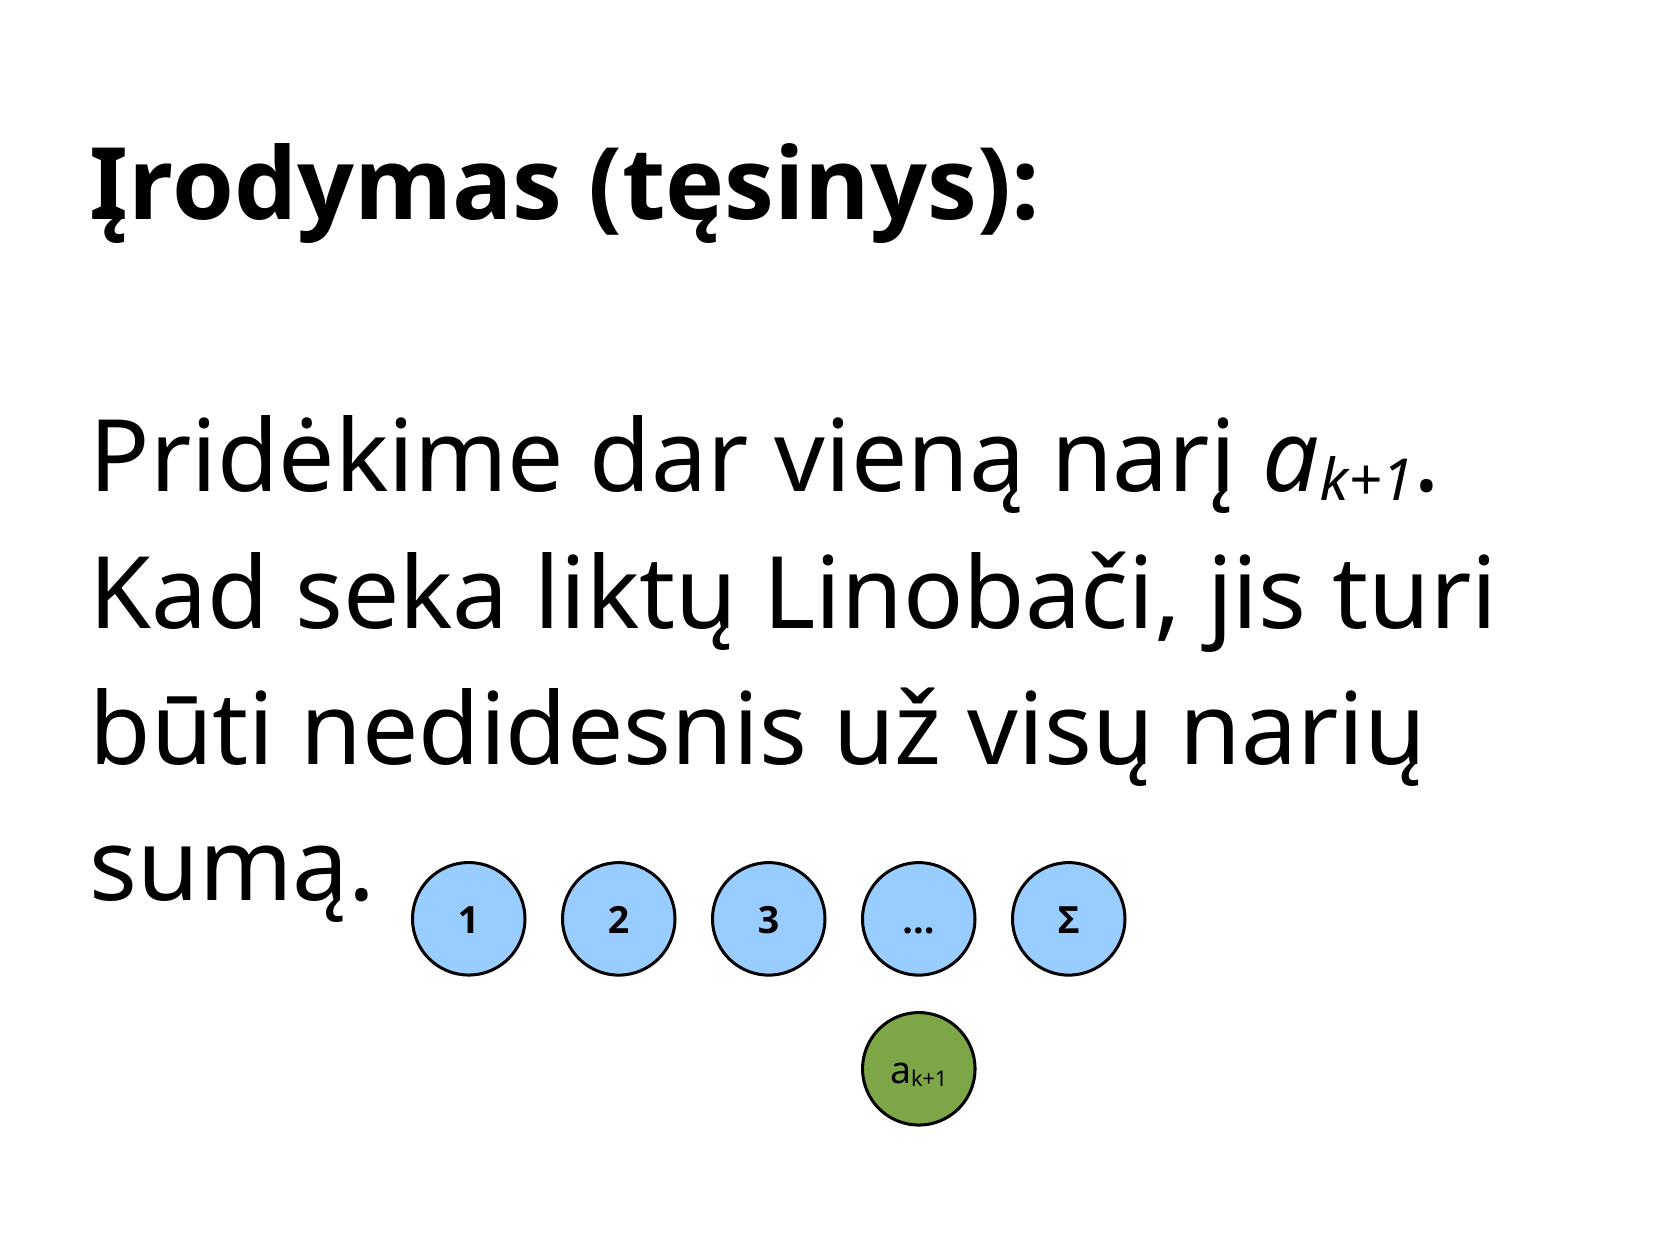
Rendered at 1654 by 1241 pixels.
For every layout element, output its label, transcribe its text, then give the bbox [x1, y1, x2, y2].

text_box 3 [712, 862, 826, 976]
text_box Σ [1012, 862, 1126, 976]
text_box ak+1 [862, 1012, 976, 1126]
text_box ... [862, 862, 976, 976]
text_box 2 [562, 862, 676, 976]
text_box 1 [412, 862, 526, 976]
text_box Įrodymas (tęsinys): Pridėkime dar vieną narį ak+1. Kad seka liktų Linobači, jis turi būti nedidesnis už visų narių sumą. [75, 104, 1538, 863]
